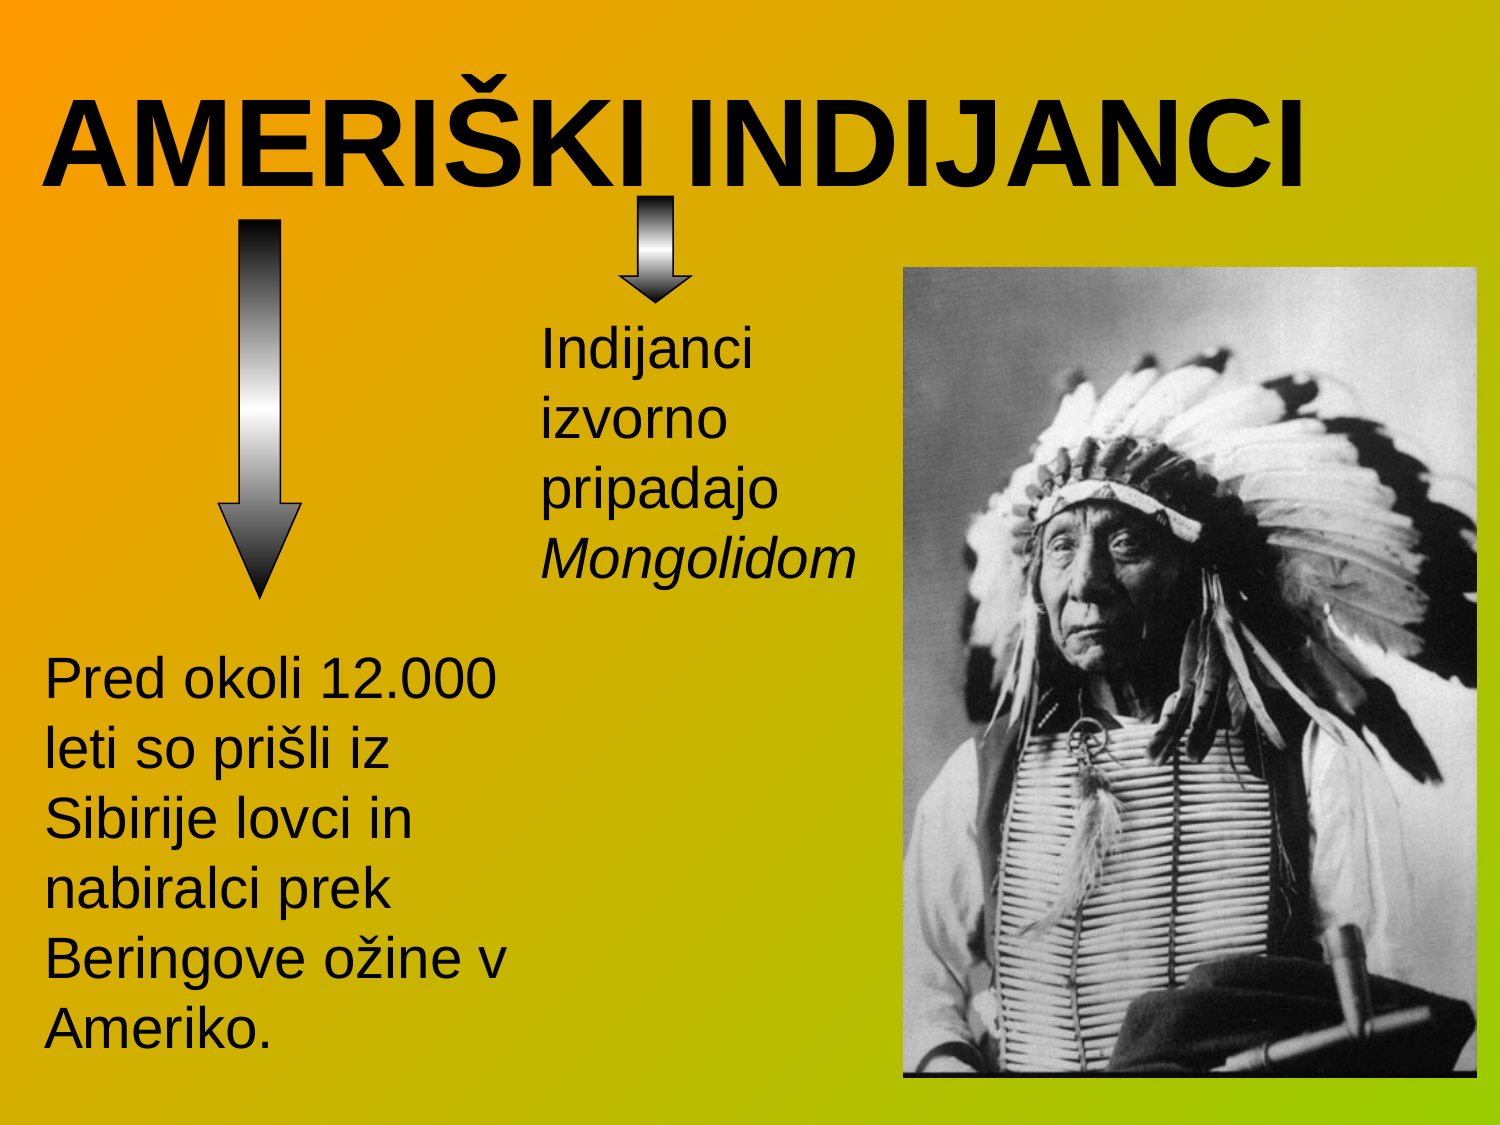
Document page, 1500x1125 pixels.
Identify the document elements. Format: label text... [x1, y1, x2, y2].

text_box [620, 196, 691, 303]
text_box [218, 220, 302, 598]
picture [903, 267, 1477, 1078]
text_box Pred okoli 12.000 leti so prišli iz Sibirije lovci in nabiralci prek Beringove ožine v Ameriko. [29, 633, 585, 1068]
text_box Indijanci izvorno pripadajo Mongolidom [525, 302, 880, 598]
title AMERIŠKI INDIJANCI [0, 42, 1350, 231]
